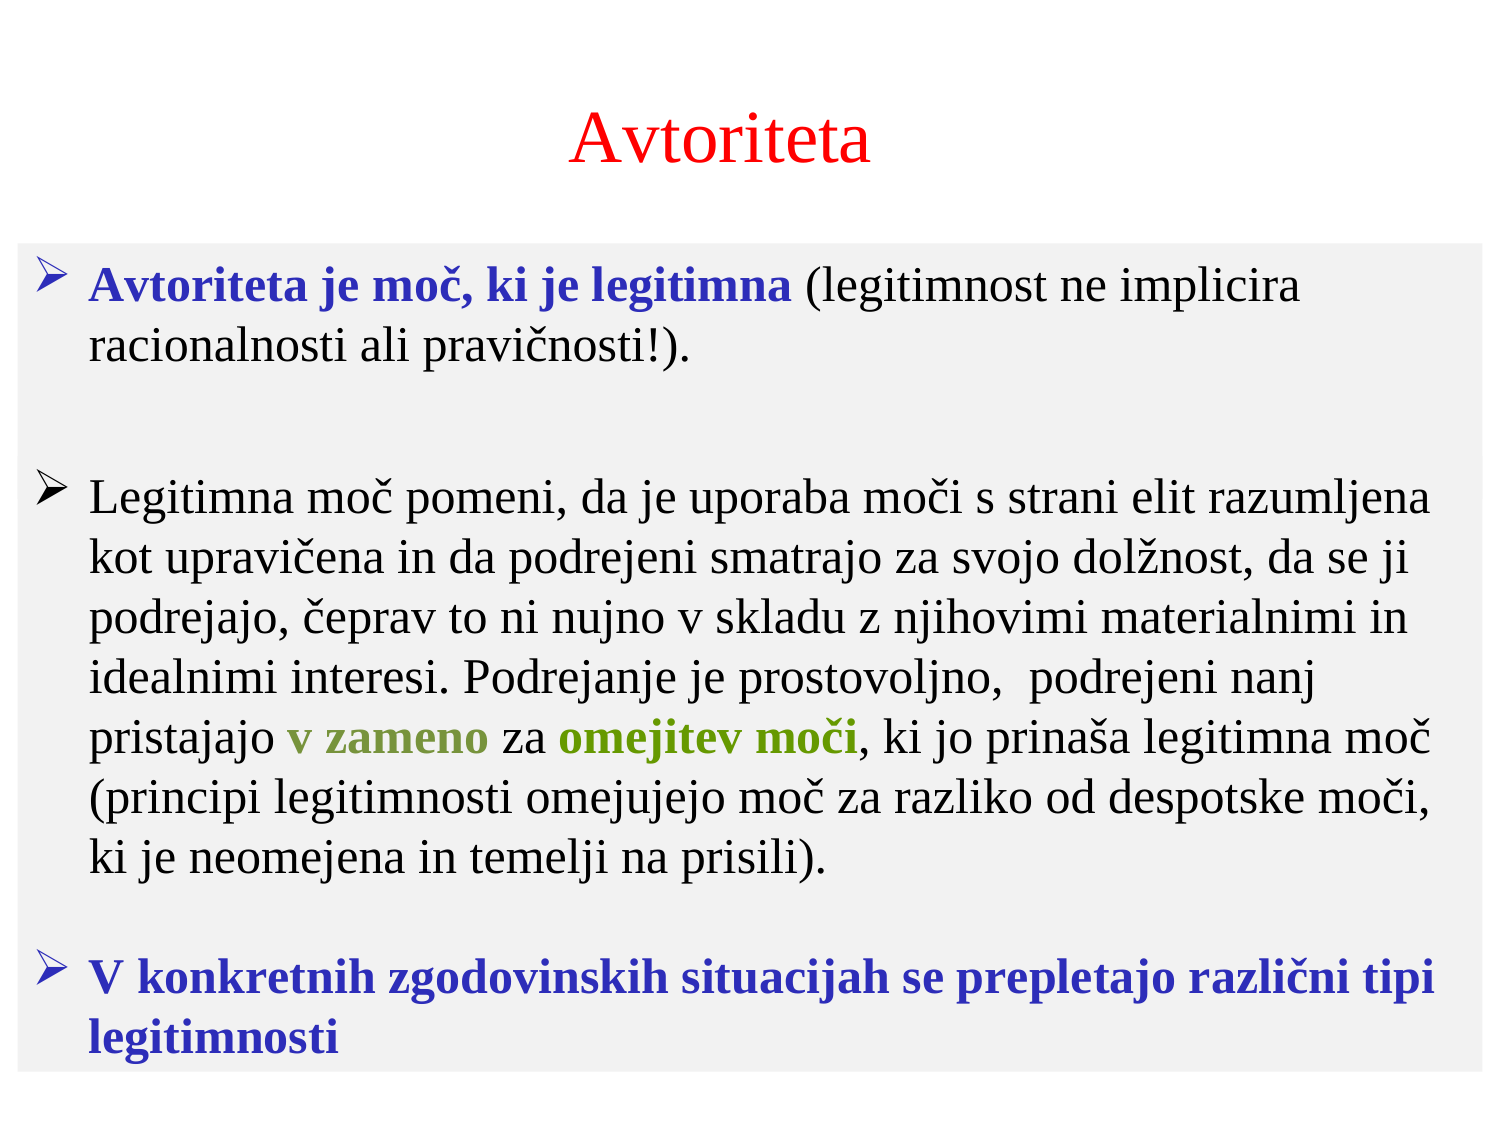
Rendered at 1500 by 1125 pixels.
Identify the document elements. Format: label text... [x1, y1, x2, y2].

text_box Avtoriteta je moč, ki je legitimna (legitimnost ne implicira racionalnosti ali pravičnosti!). [17, 243, 1483, 456]
text_box Legitimna moč pomeni, da je uporaba moči s strani elit razumljena kot upravičena in da podrejeni smatrajo za svojo dolžnost, da se ji podrejajo, čeprav to ni nujno v skladu z njihovimi materialnimi in idealnimi interesi. Podrejanje je prostovoljno, podrejeni nanj pristajajo v zameno za omejitev moči, ki jo prinaša legitimna moč (principi legitimnosti omejujejo moč za razliko od despotske moči, ki je neomejena in temelji na prisili). V konkretnih zgodovinskih situacijah se prepletajo različni tipi legitimnosti [17, 456, 1483, 1072]
text_box Avtoriteta [304, 79, 1137, 186]
